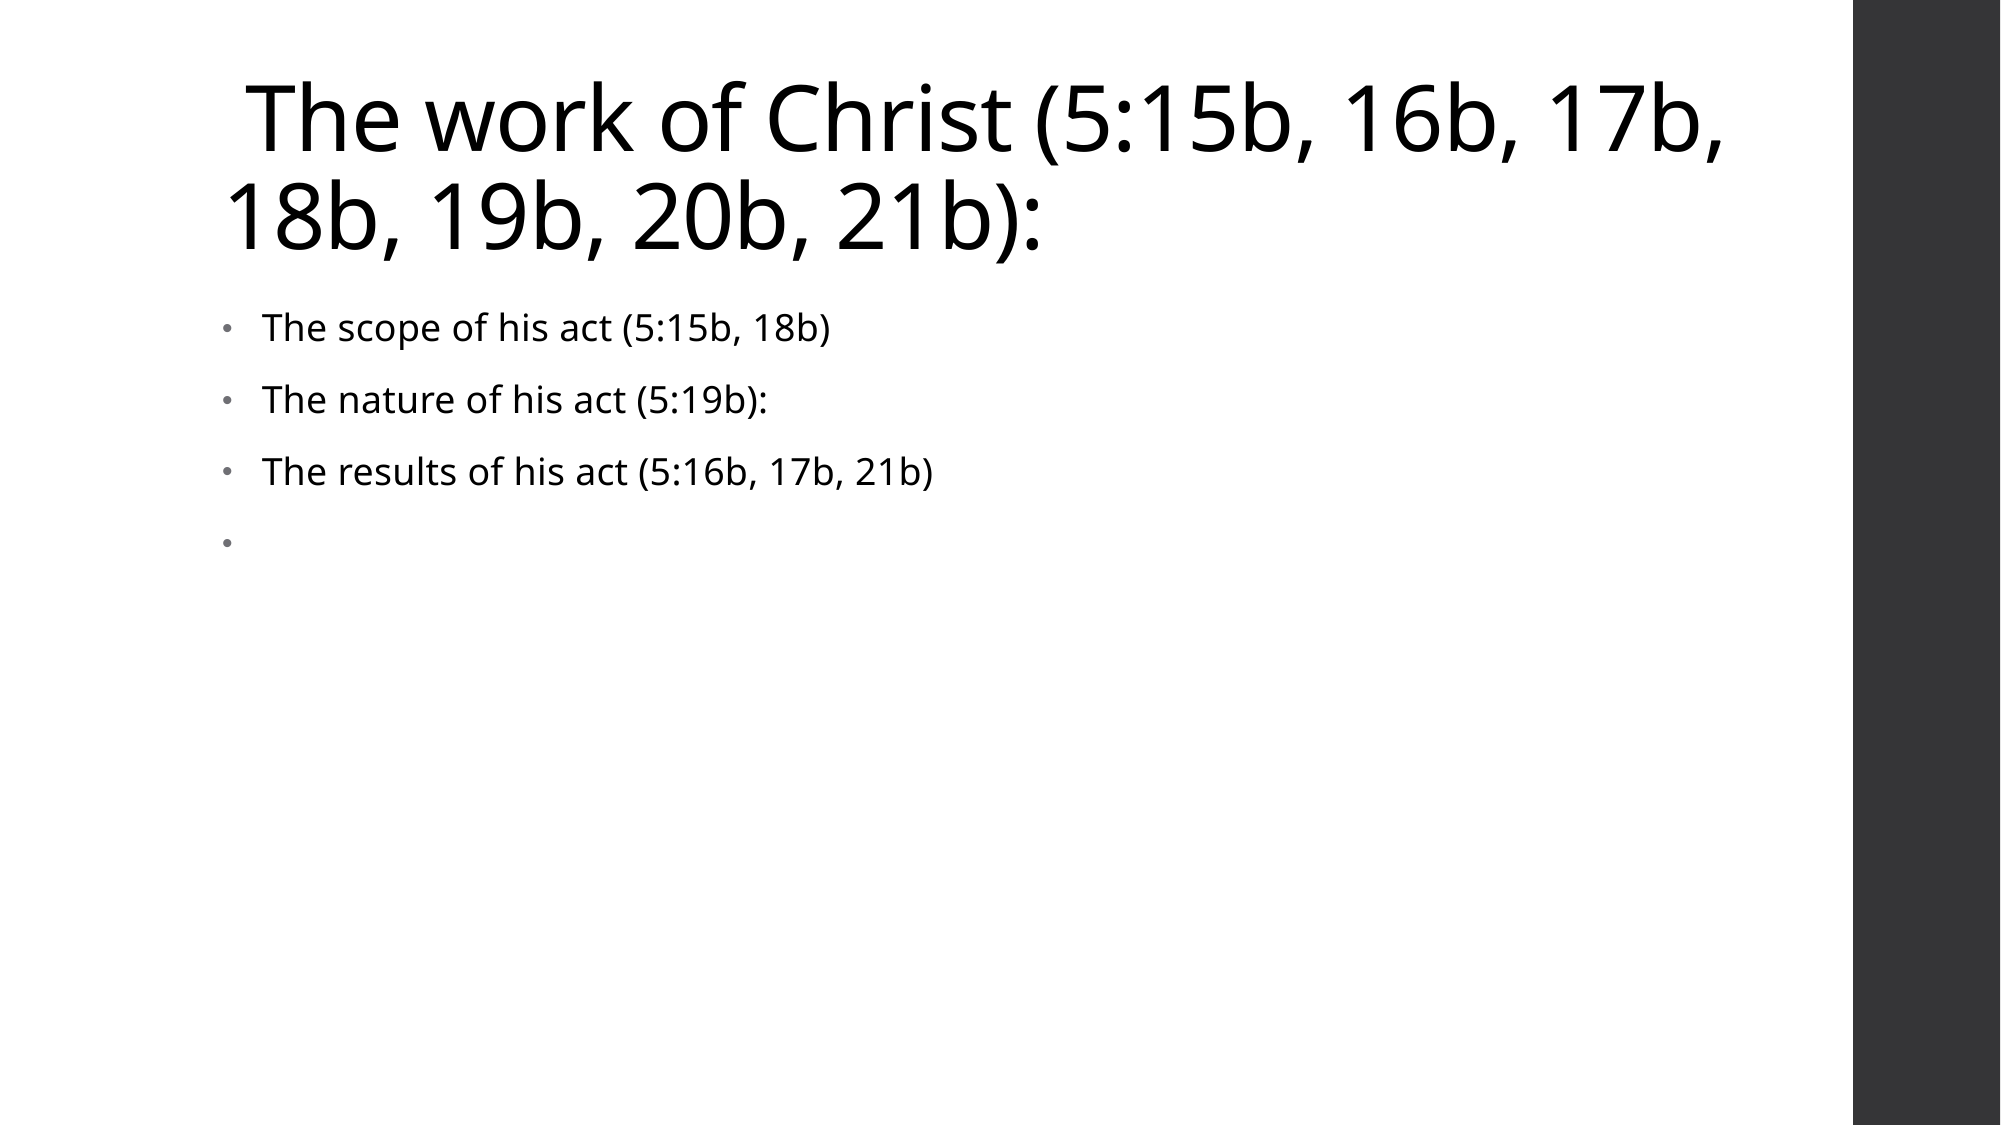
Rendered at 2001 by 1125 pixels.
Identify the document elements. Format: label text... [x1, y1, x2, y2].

title The work of Christ (5:15b, 16b, 17b, 18b, 19b, 20b, 21b): [206, 60, 1797, 278]
list The scope of his act (5:15b, 18b) The nature of his act (5:19b): The results of his act (5:16b, 17b, 21b) [206, 299, 1617, 1014]
